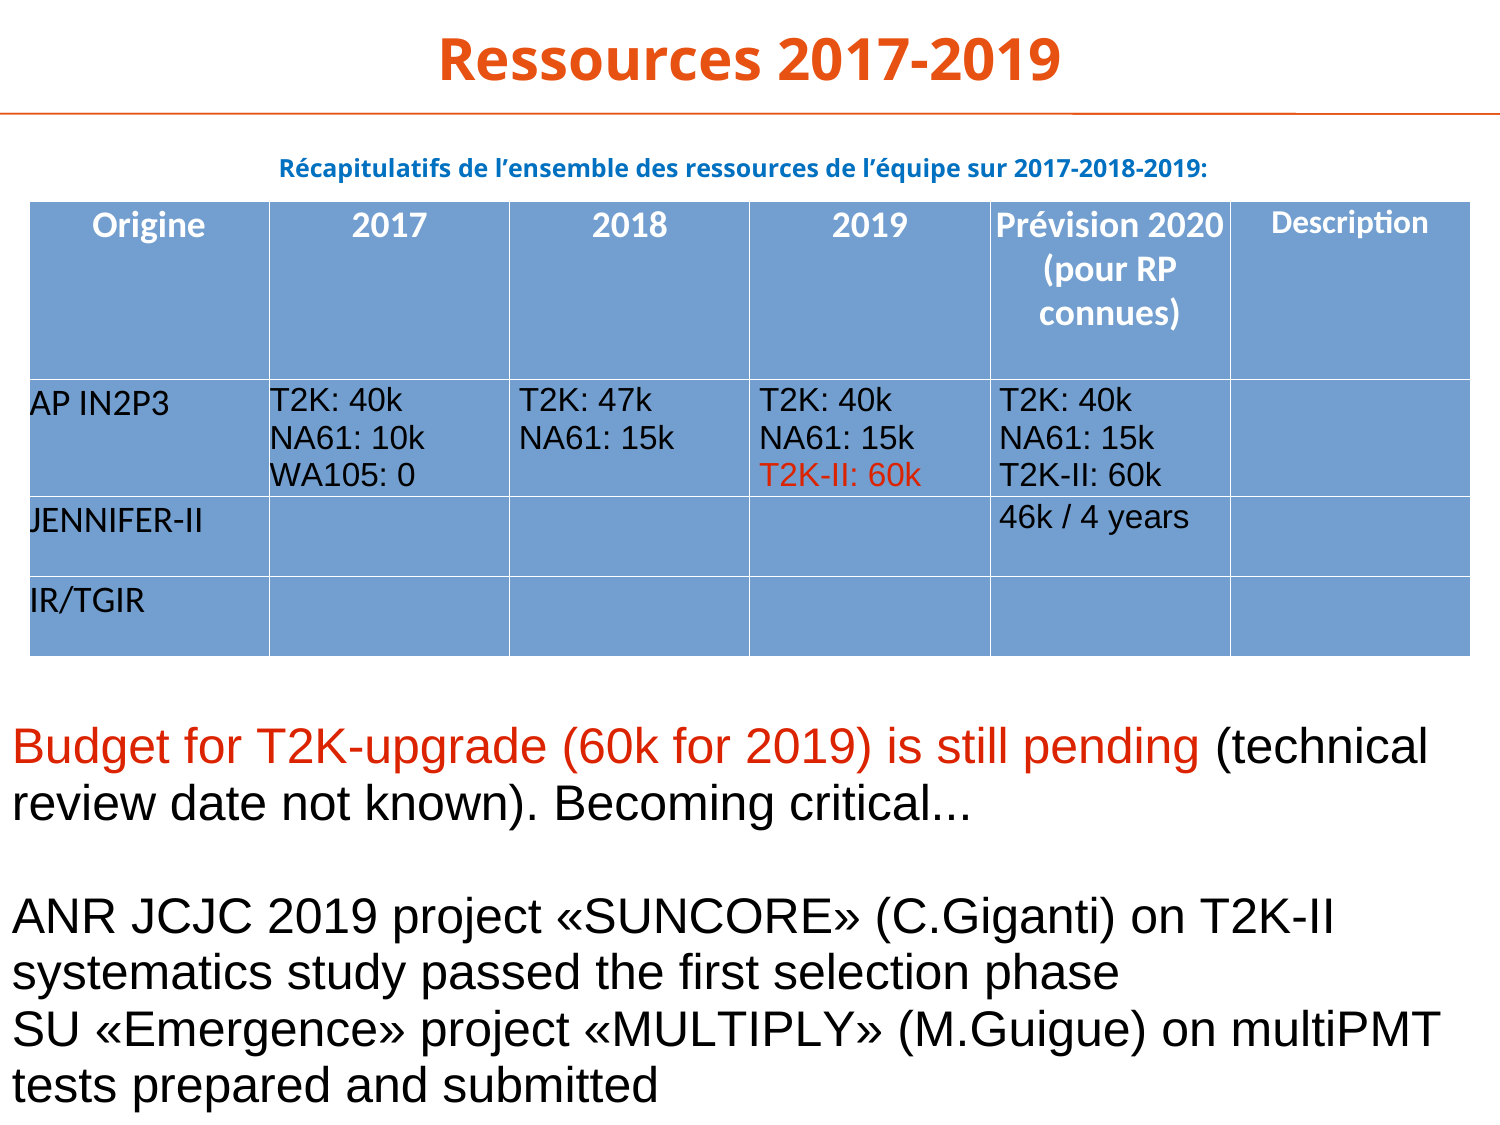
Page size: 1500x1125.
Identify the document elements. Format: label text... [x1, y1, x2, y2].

table_cell T2K: 40k NA61: 15k T2K-II: 60k [750, 380, 990, 496]
table_cell [270, 497, 509, 576]
table_header Description [1231, 202, 1470, 379]
table_header 2017 [270, 202, 509, 379]
table_cell T2K: 40k NA61: 15k T2K-II: 60k [991, 380, 1230, 496]
table_header Prévision 2020 (pour RP connues) [991, 202, 1230, 379]
table_cell T2K: 47k NA61: 15k [510, 380, 749, 496]
table_cell [510, 577, 749, 656]
table_cell [270, 577, 509, 656]
table_cell [1231, 497, 1470, 576]
table_cell T2K: 40k NA61: 10k WA105: 0 [270, 380, 509, 496]
text_box Récapitulatifs de l’ensemble des ressources de l’équipe sur 2017-2018-2019: [5, 148, 1483, 268]
table_cell [1231, 577, 1470, 656]
table_cell IR/TGIR [30, 577, 269, 656]
table_header Origine [30, 202, 269, 379]
table_cell AP IN2P3 [30, 380, 269, 496]
text_box Ressources 2017-2019 [0, 0, 1500, 113]
table_cell [991, 577, 1230, 656]
table_header 2018 [510, 202, 749, 379]
text_box Budget for T2K-upgrade (60k for 2019) is still pending (technical review date not known). Becoming critical... ANR JCJC 2019 project «SUNCORE» (C.Giganti) on T2K-II systematics study passed the first selection phase SU «Emergence» project «MULTIPLY» (M.Guigue) on multiPMT tests prepared and submitted [0, 708, 1500, 1118]
table_cell [750, 497, 990, 576]
table_cell [750, 577, 990, 656]
table_cell [1231, 380, 1470, 496]
table_cell 46k / 4 years [991, 497, 1230, 576]
table_cell [510, 497, 749, 576]
table_cell JENNIFER-II [30, 497, 269, 576]
table_header 2019 [750, 202, 990, 379]
